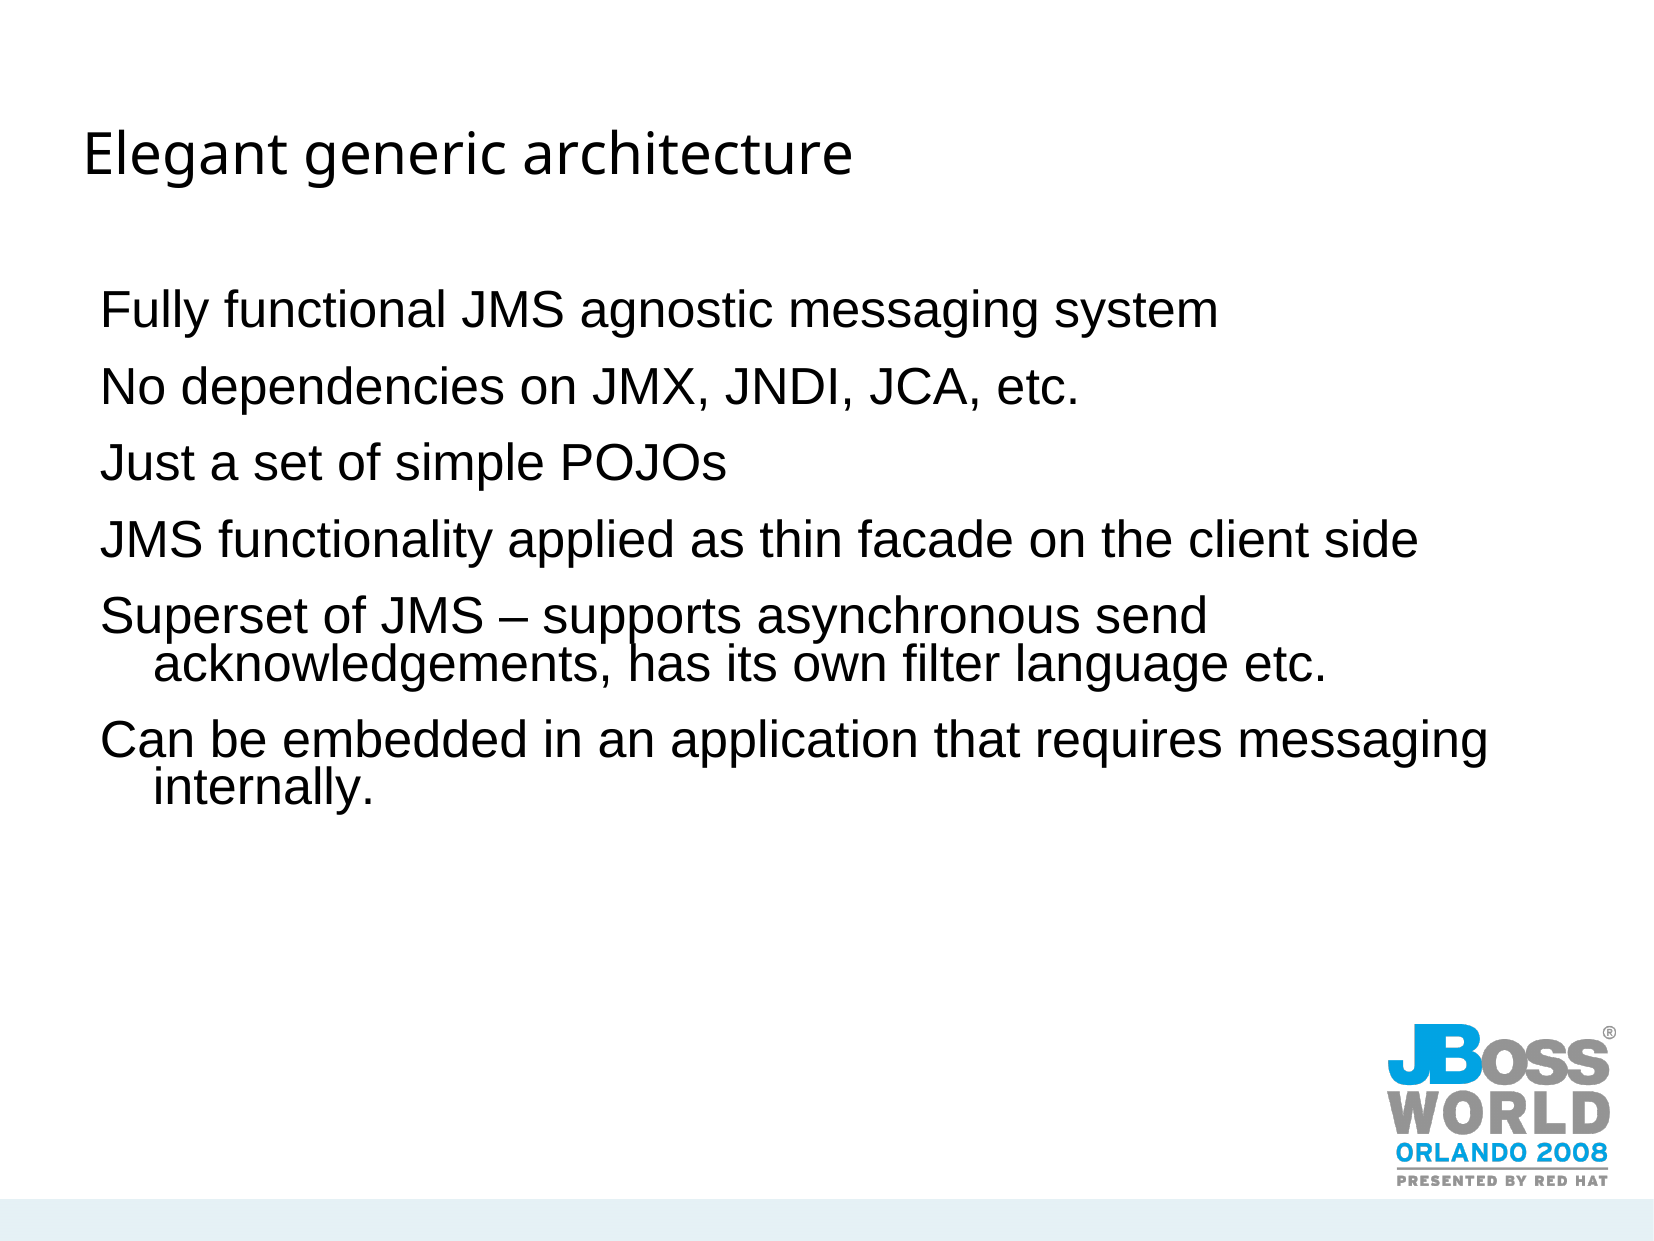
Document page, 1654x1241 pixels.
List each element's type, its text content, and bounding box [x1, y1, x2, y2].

title Elegant generic architecture [82, 56, 1571, 249]
picture [0, 1199, 1654, 1241]
list Fully functional JMS agnostic messaging system No dependencies on JMX, JNDI, JCA, etc. Just a set of simple POJOs JMS functionality applied as thin facade on the client side Superset of JMS – supports asynchronous send acknowledgements, has its own filter language etc. Can be embedded in an application that requires messaging internally. [82, 290, 1571, 1094]
picture [1387, 1024, 1616, 1186]
